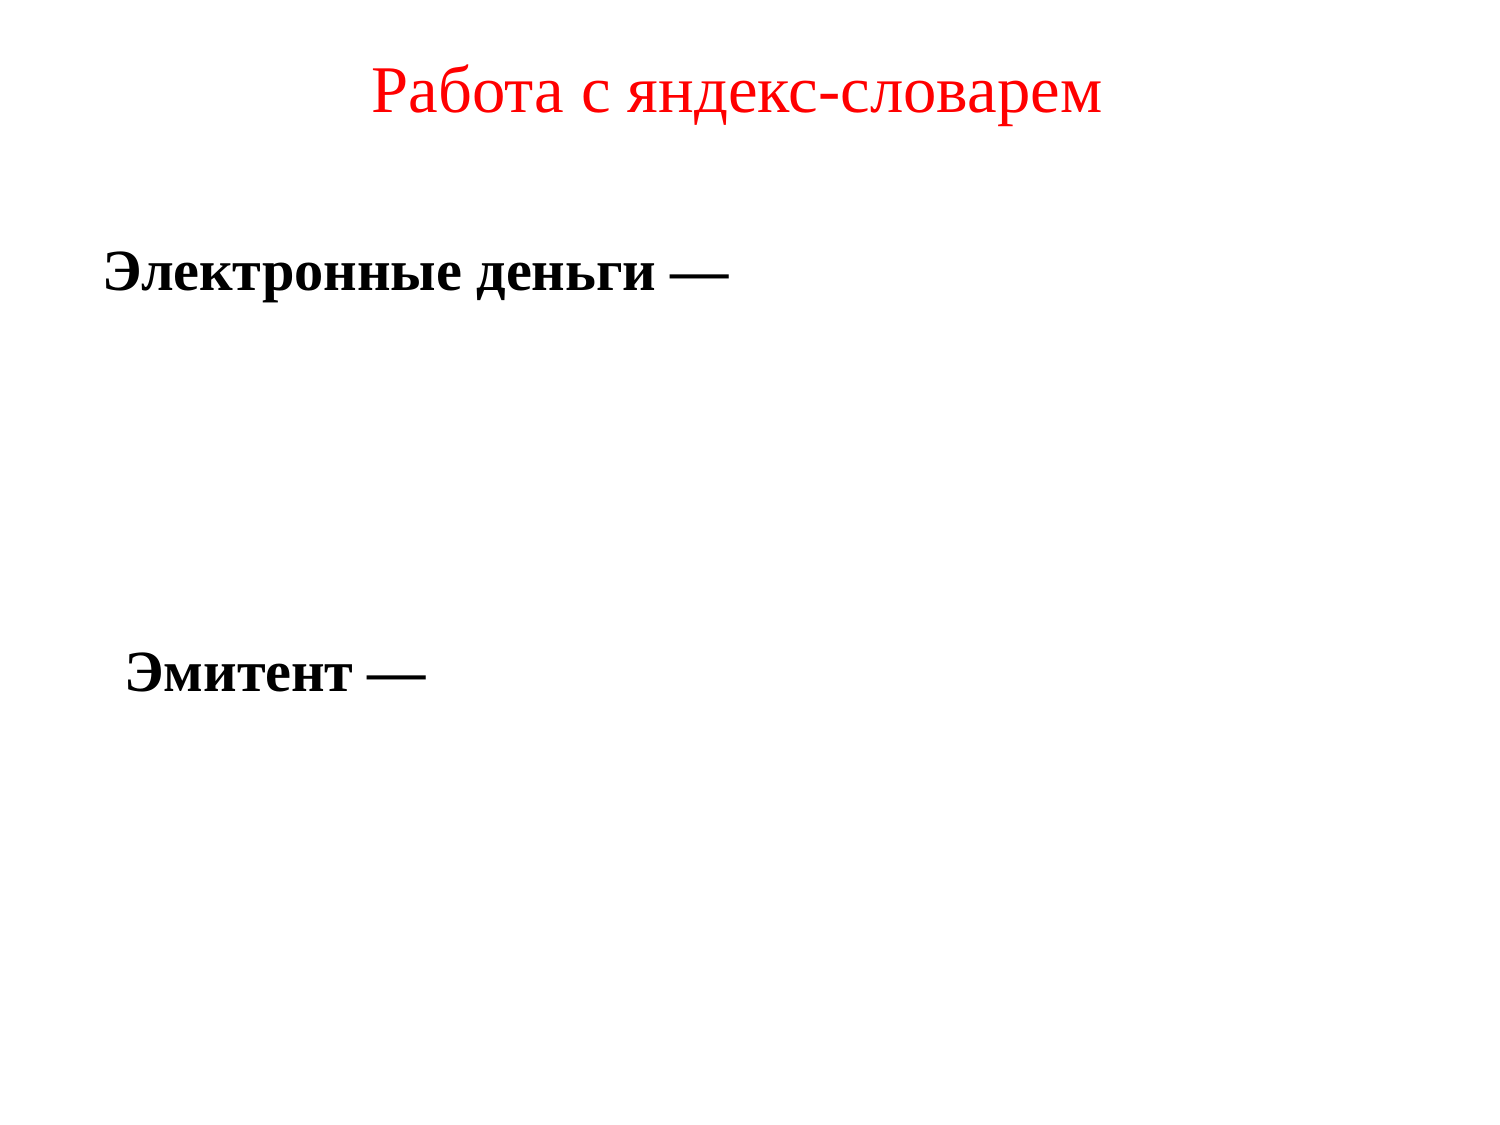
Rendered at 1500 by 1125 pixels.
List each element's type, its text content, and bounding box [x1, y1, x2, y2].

text_box Электронные деньги — [87, 231, 1424, 311]
text_box Эмитент — [110, 632, 1346, 712]
text_box Работа с яндекс-словарем [110, 46, 1366, 135]
